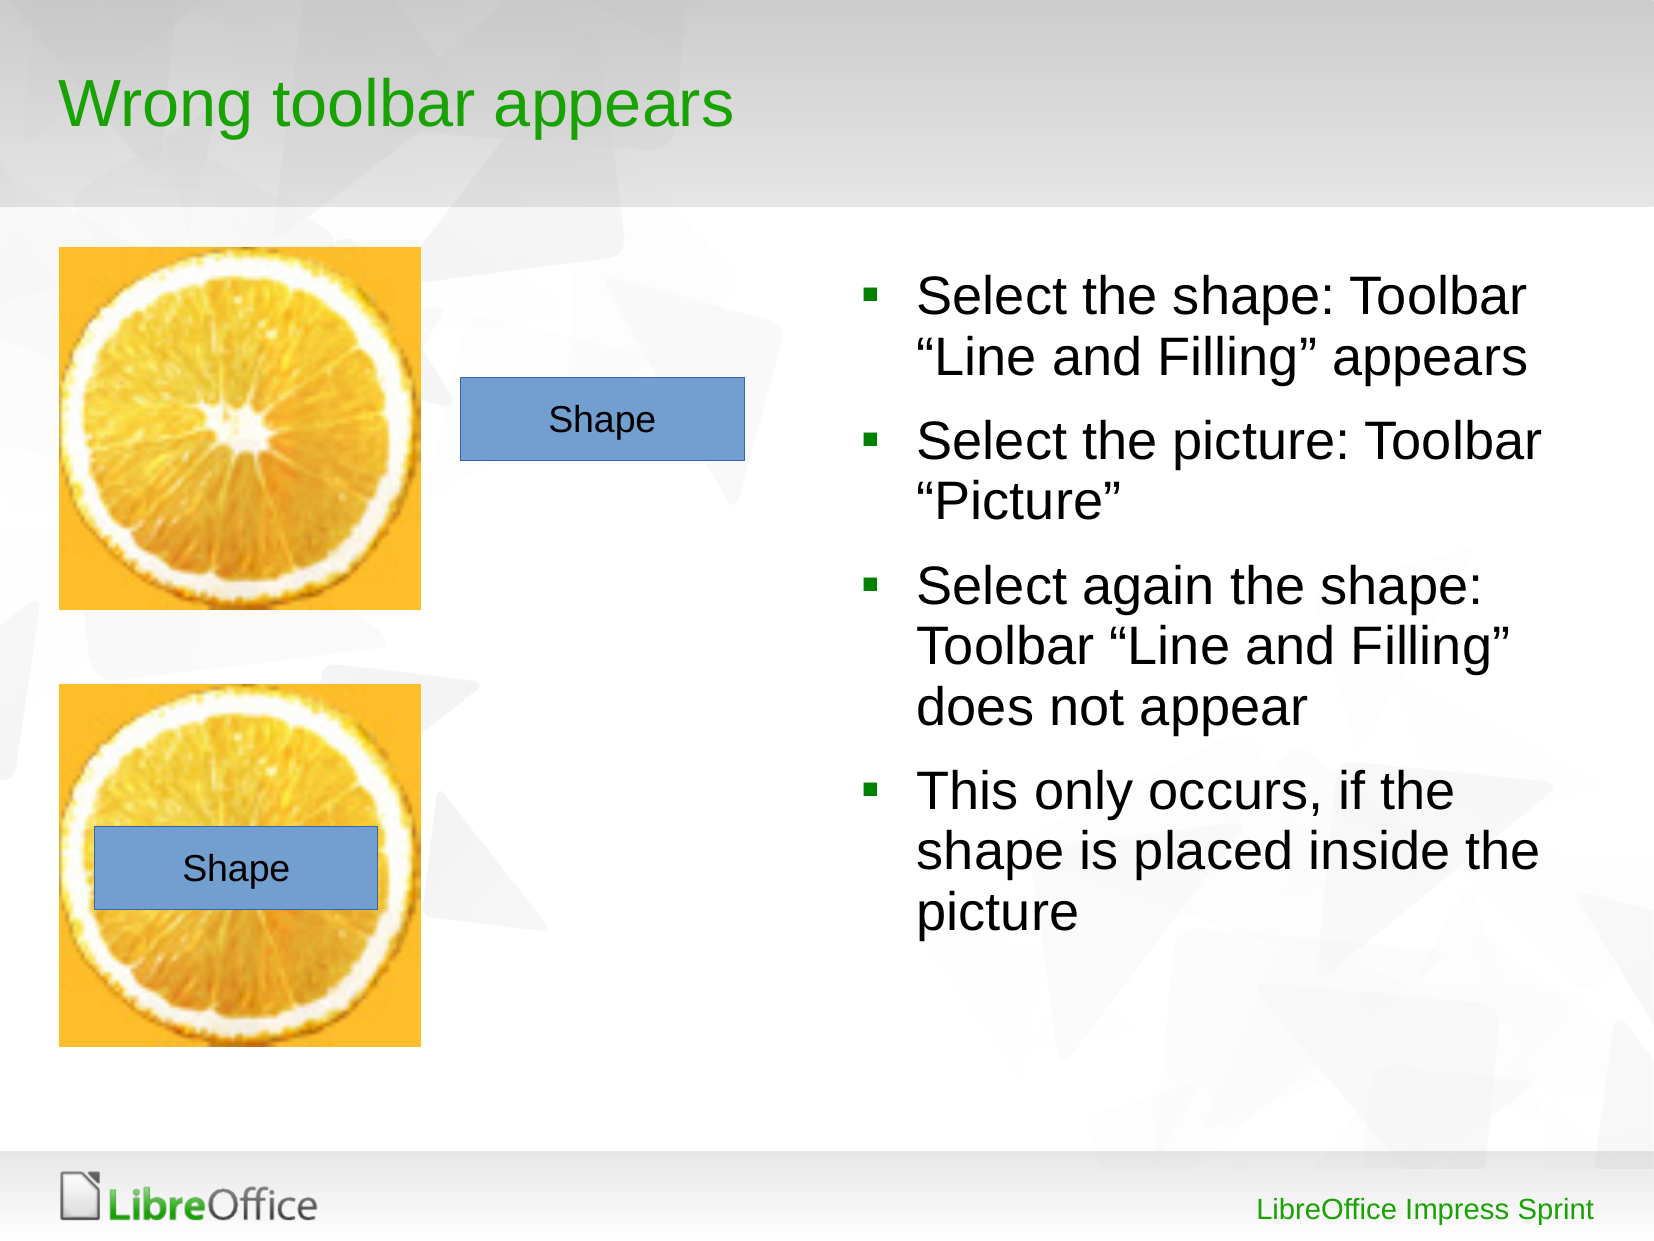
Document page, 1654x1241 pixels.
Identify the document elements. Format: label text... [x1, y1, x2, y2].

picture [0, 0, 783, 1047]
list Select the shape: Toolbar “Line and Filling” appears Select the picture: Toolbar “Picture” Select again the shape: Toolbar “Line and Filling” does not appear This only occurs, if the shape is placed inside the picture [845, 265, 1596, 986]
picture [915, 548, 1654, 1169]
text_box Shape [460, 377, 745, 461]
text_box Shape [94, 826, 378, 910]
picture [41, 1152, 337, 1240]
title Wrong toolbar appears [59, 29, 1595, 178]
